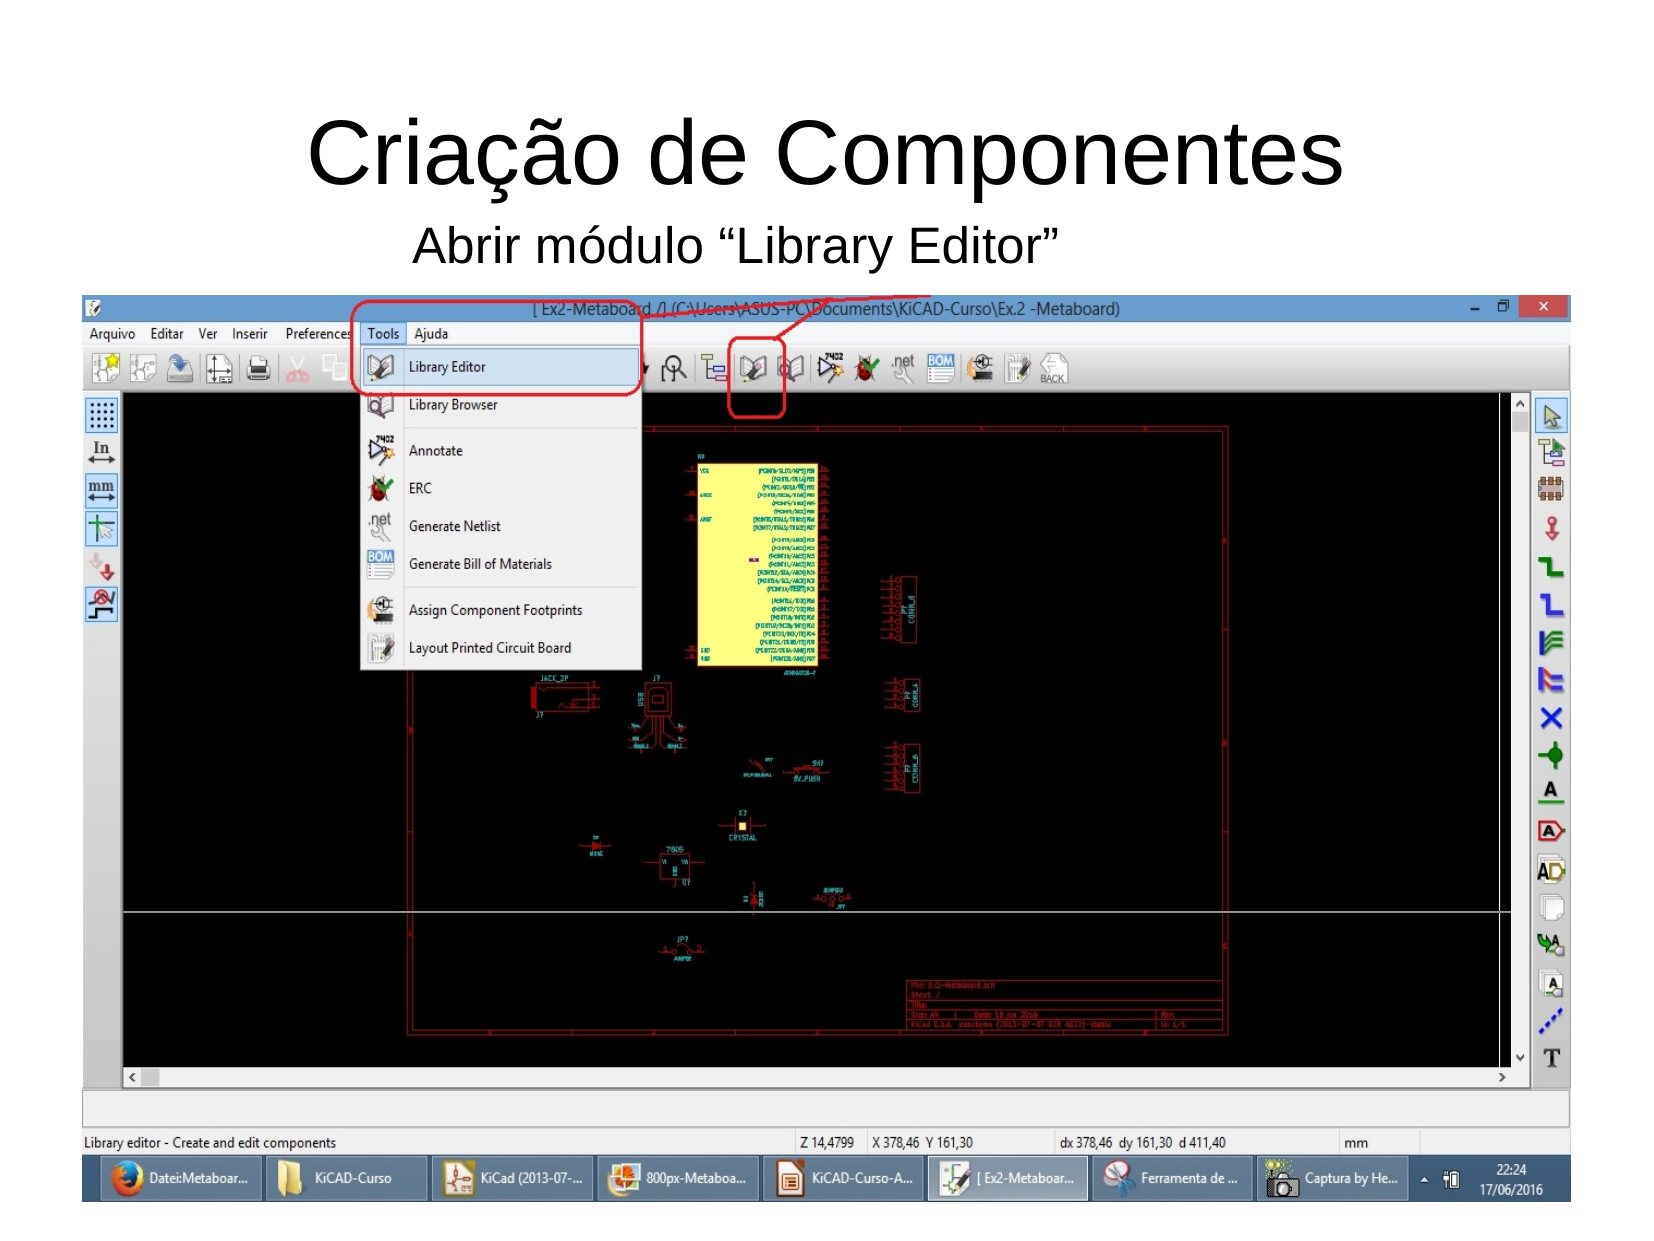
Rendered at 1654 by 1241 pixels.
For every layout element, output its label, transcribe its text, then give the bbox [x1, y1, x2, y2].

picture [82, 295, 1571, 1202]
title Criação de Componentes [82, 49, 1571, 257]
text_box Abrir módulo “Library Editor” [357, 217, 1217, 308]
